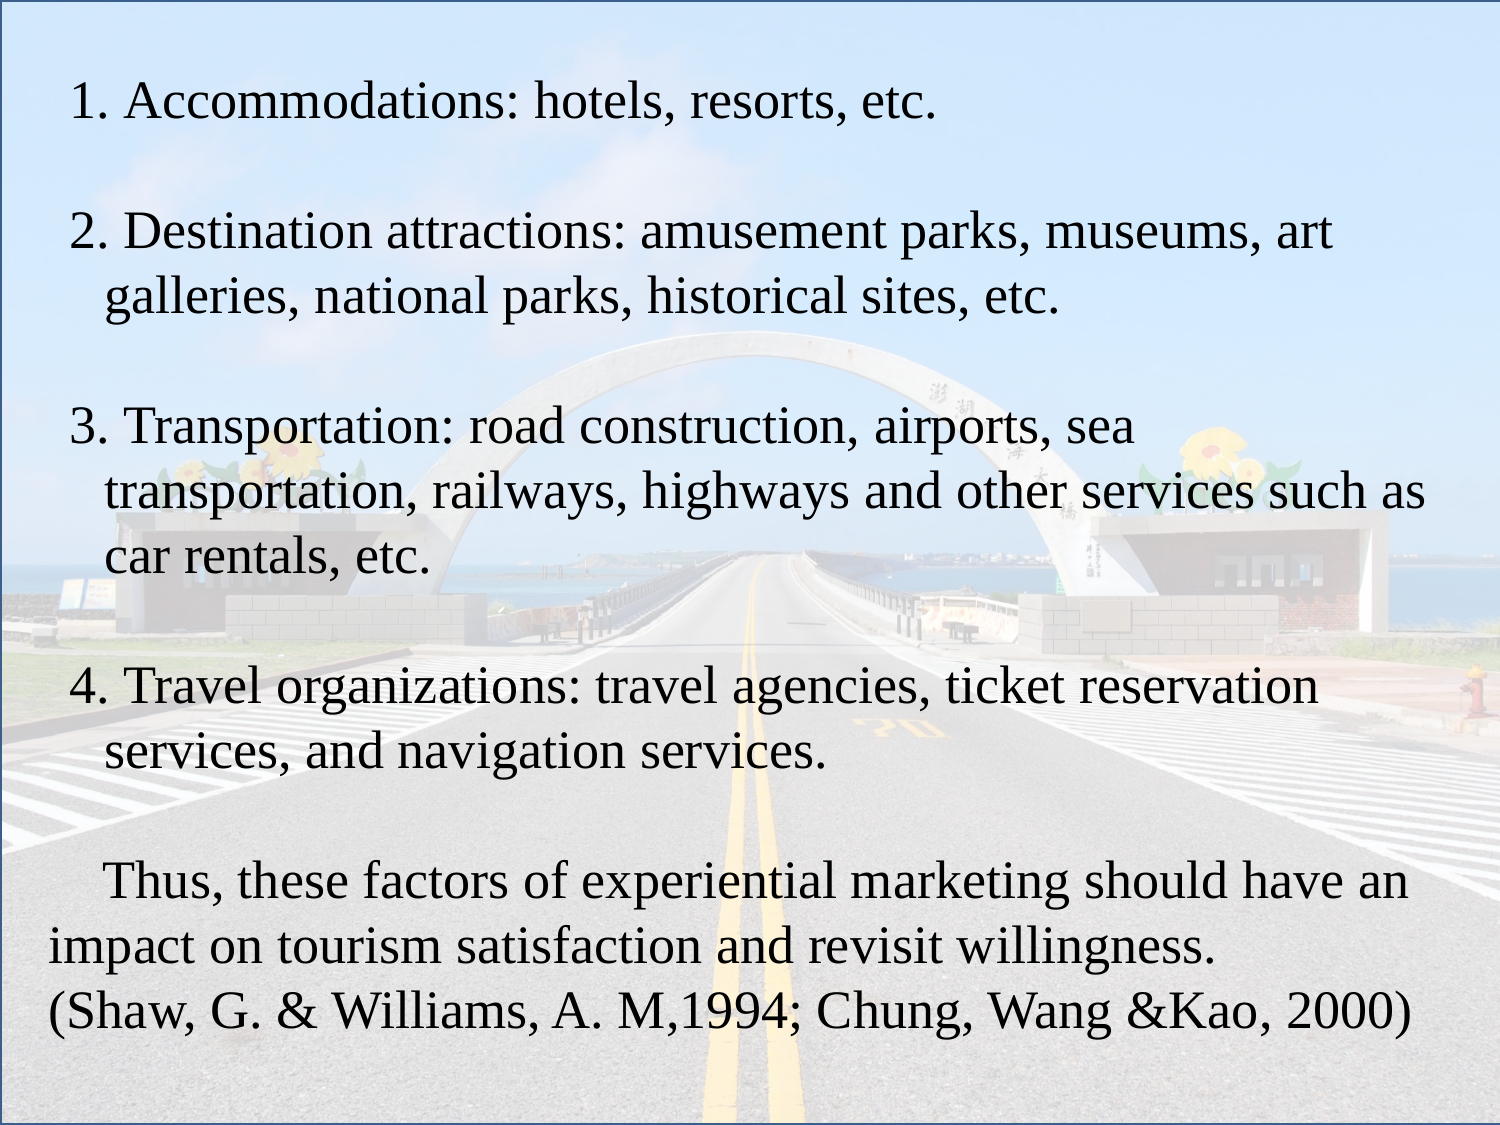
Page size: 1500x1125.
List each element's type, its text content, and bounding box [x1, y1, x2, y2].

text_box Accommodations: hotels, resorts, etc. Destination attractions: amusement parks, museums, art galleries, national parks, historical sites, etc. Transportation: road construction, airports, sea transportation, railways, highways and other services such as car rentals, etc. Travel organizations: travel agencies, ticket reservation services, and navigation services. Thus, these factors of experiential marketing should have an impact on tourism satisfaction and revisit willingness. (Shaw, G. & Williams, A. M,1994; Chung, Wang &Kao, 2000) [33, 57, 1475, 1112]
text_box [0, 0, 1500, 1125]
